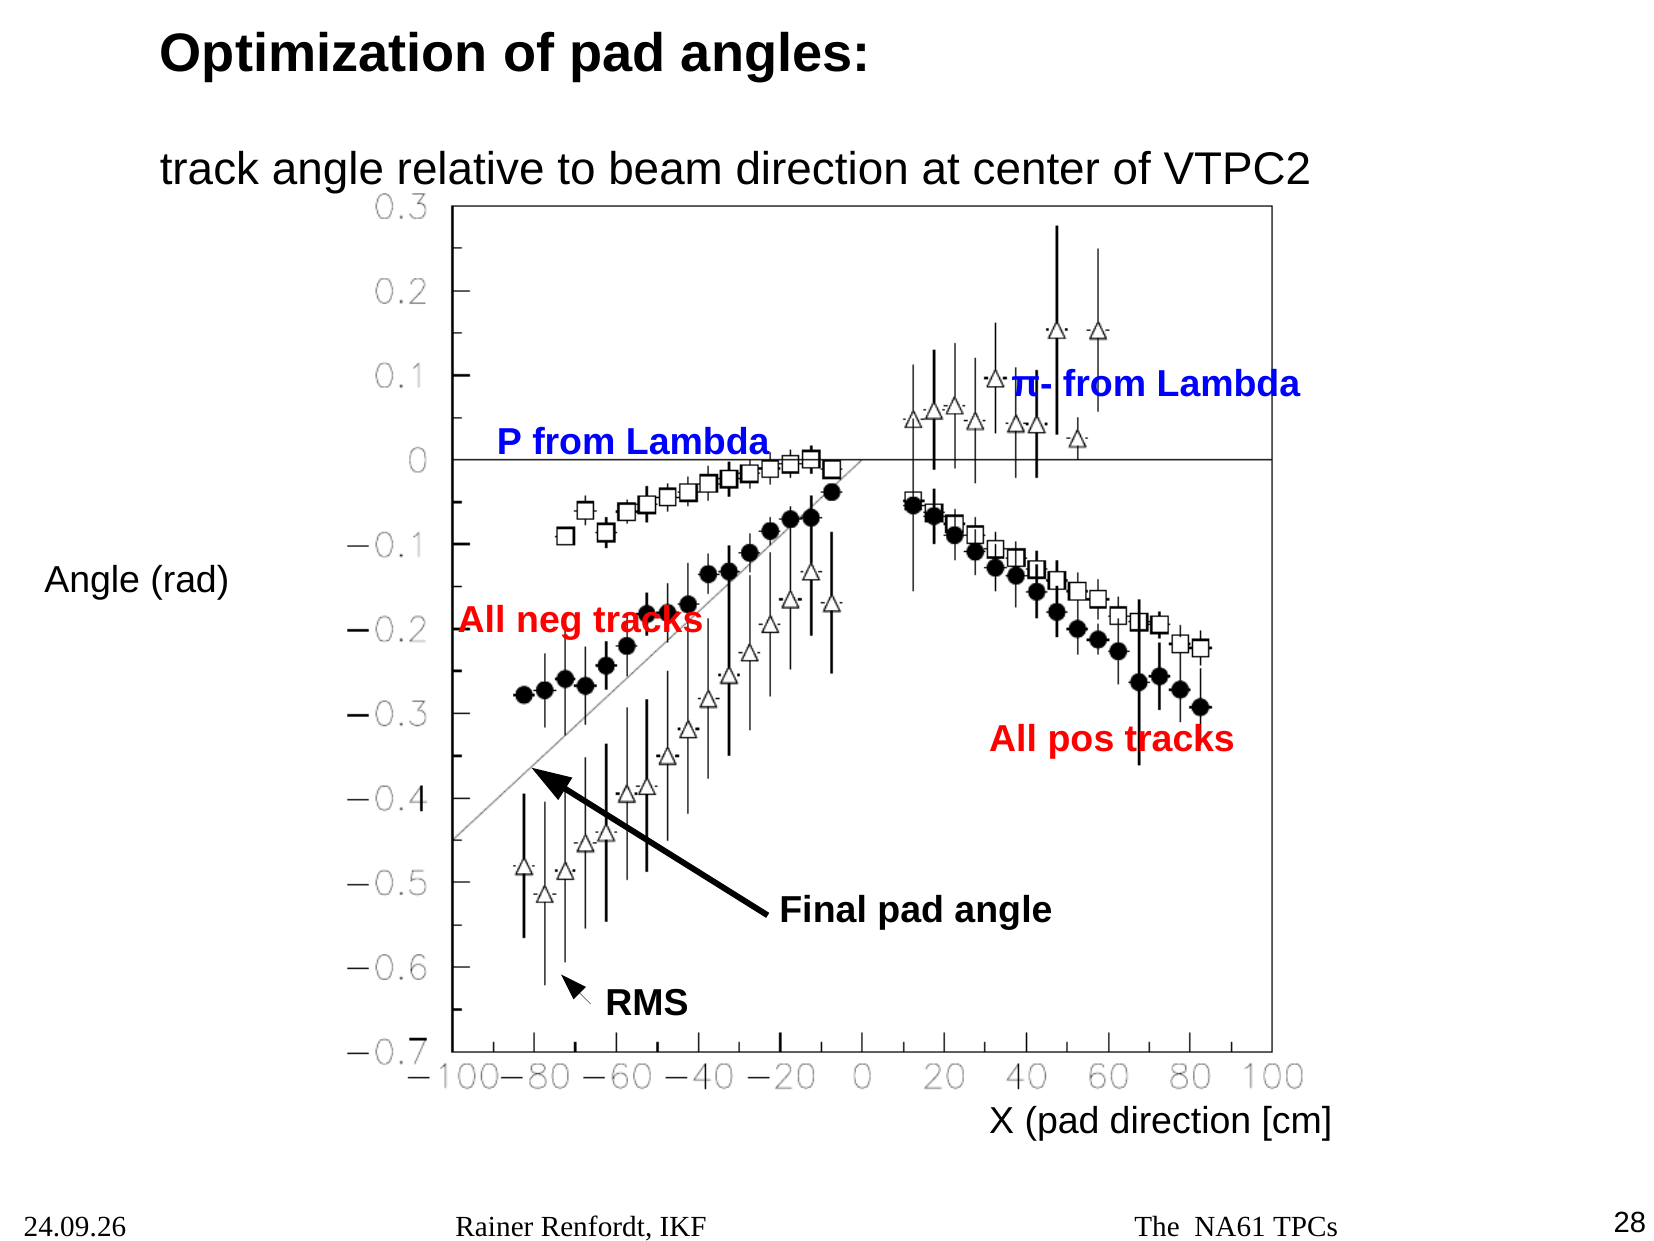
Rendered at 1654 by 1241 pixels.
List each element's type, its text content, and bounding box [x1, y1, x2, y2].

picture [342, 205, 1308, 1092]
text_box All neg tracks [442, 591, 718, 650]
text_box Angle (rad) [29, 550, 245, 650]
text_box P from Lambda [482, 413, 785, 472]
text_box π- from Lambda [996, 355, 1316, 414]
text_box Optimization of pad angles: track angle relative to beam direction at center of VTPC2 [145, 14, 1327, 205]
text_box RMS [590, 974, 704, 1033]
text_box All pos tracks [974, 709, 1249, 768]
text_box X (pad direction [cm] [974, 1092, 1348, 1150]
text_box Final pad angle [764, 881, 1068, 940]
